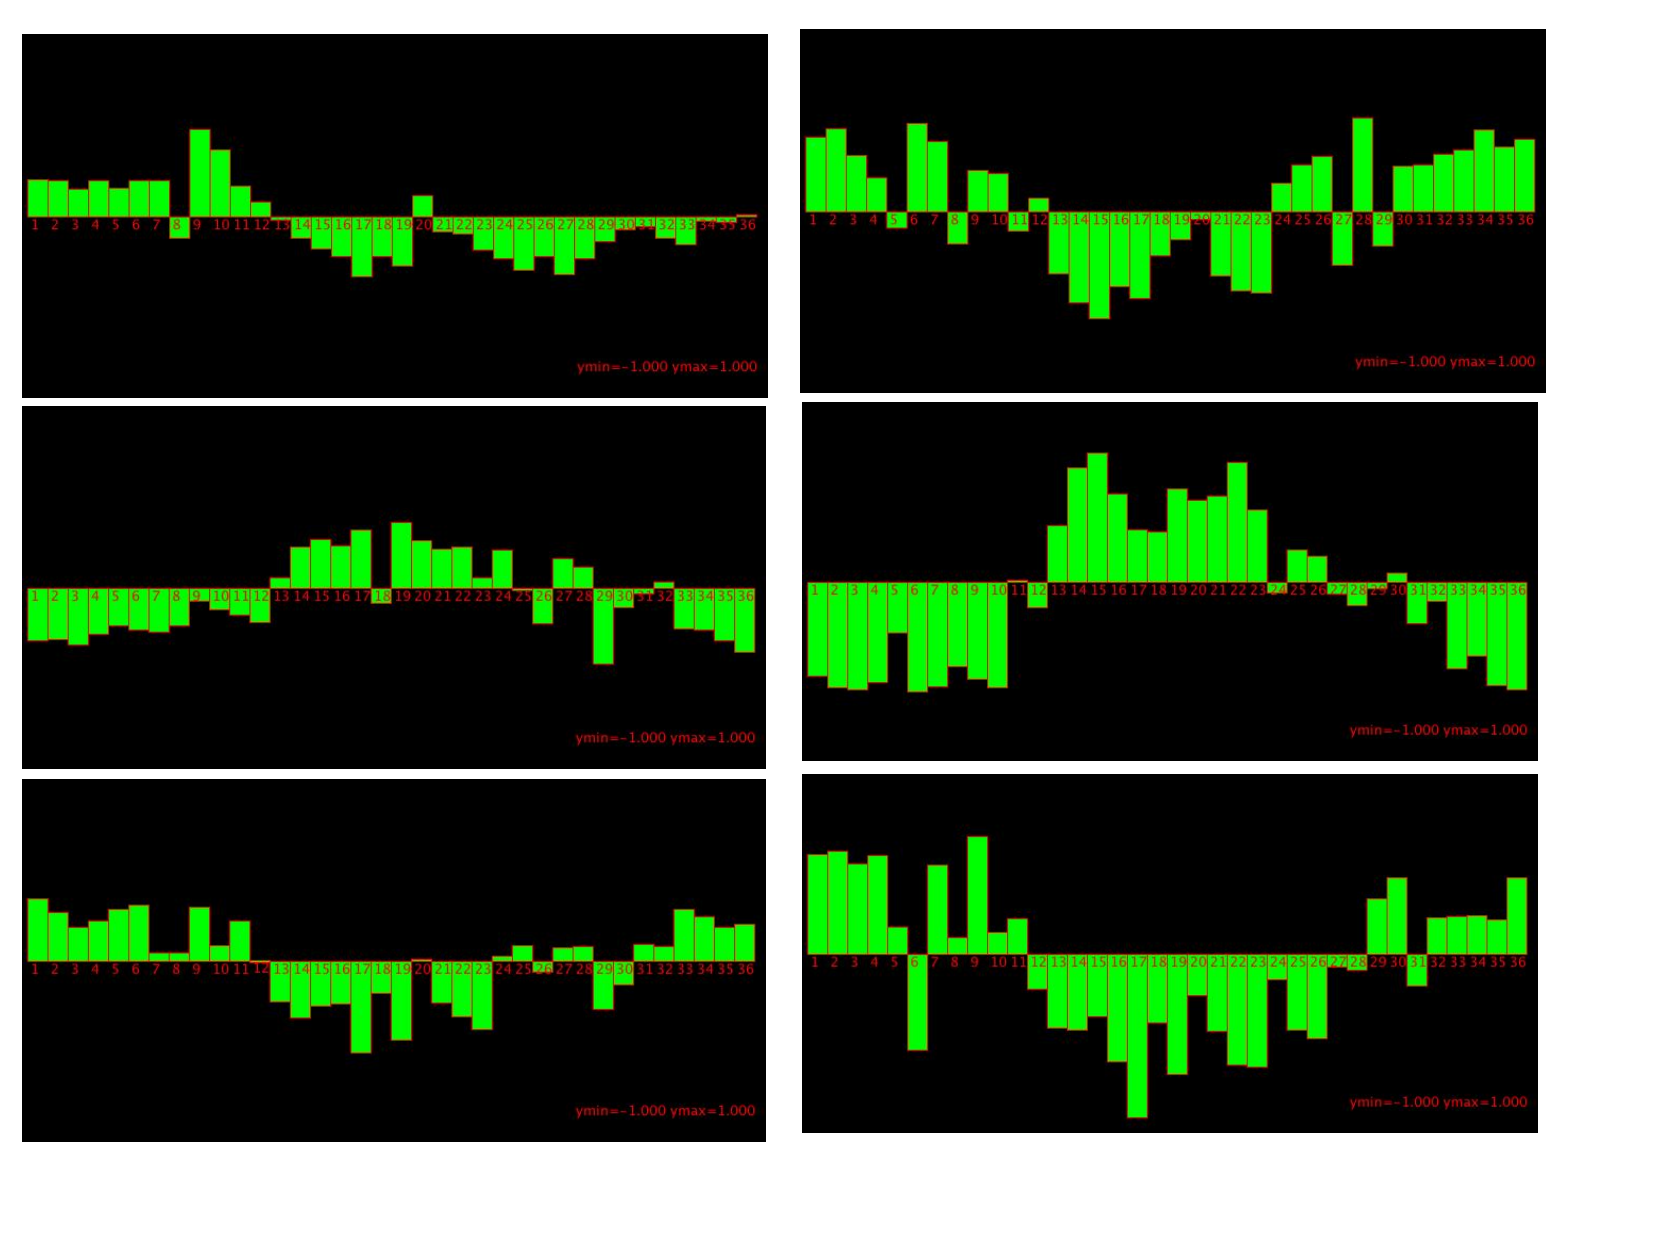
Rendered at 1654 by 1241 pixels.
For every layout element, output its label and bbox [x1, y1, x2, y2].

picture [22, 406, 766, 769]
picture [22, 779, 766, 1142]
picture [22, 34, 768, 398]
picture [802, 774, 1538, 1133]
picture [802, 402, 1538, 761]
picture [800, 29, 1546, 393]
